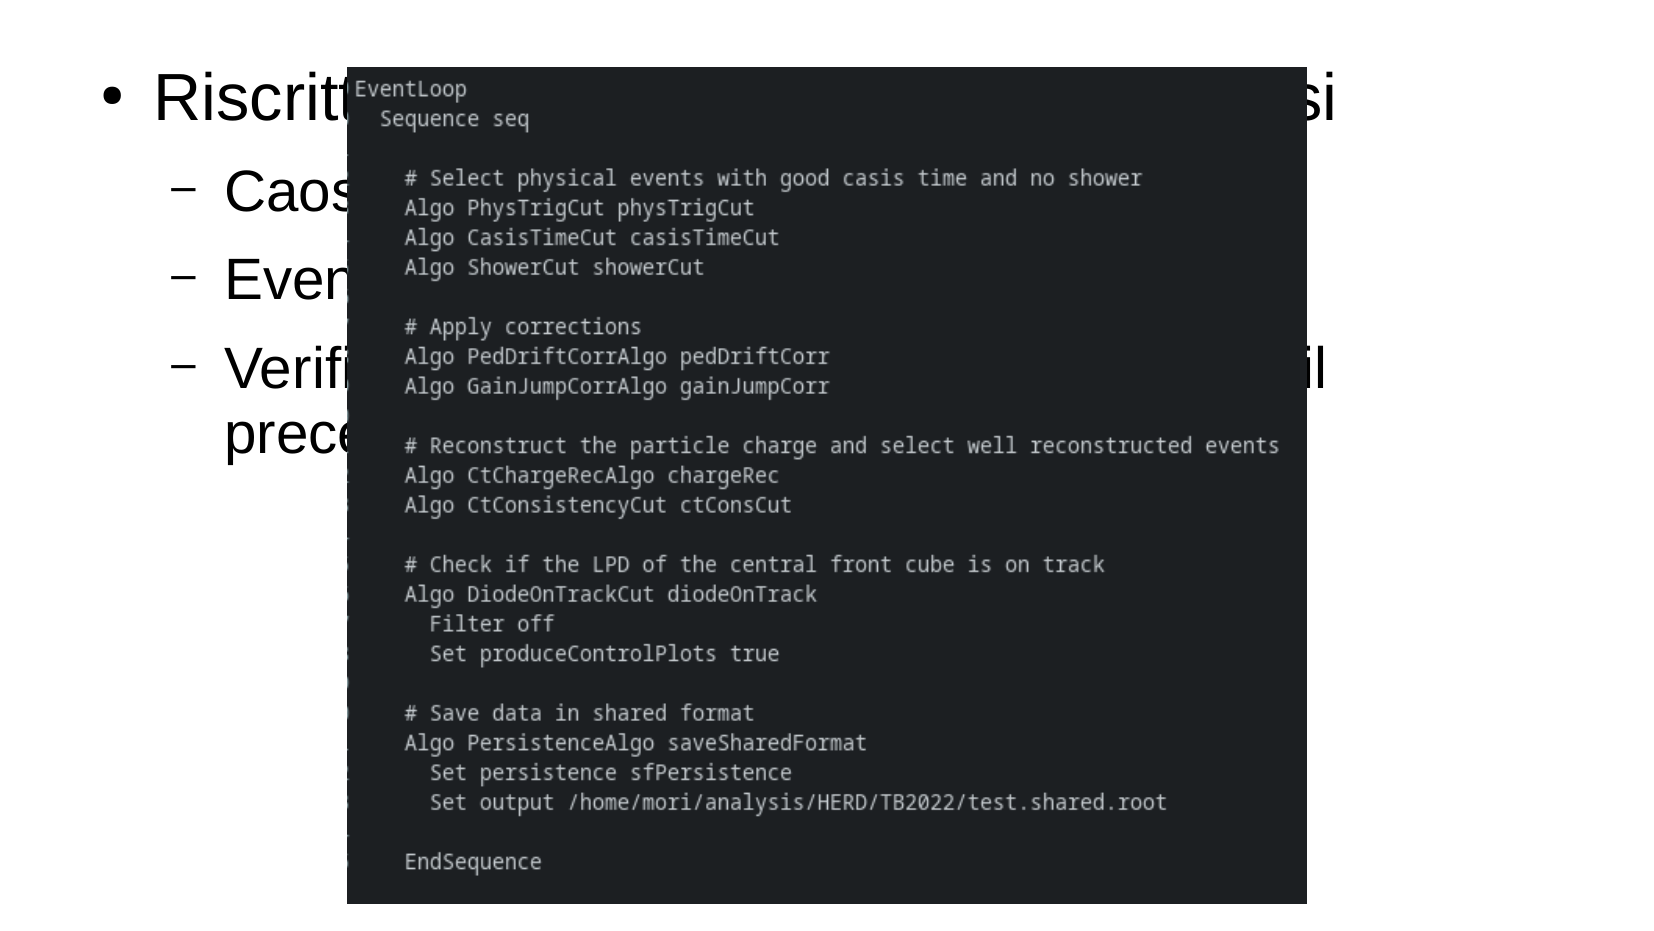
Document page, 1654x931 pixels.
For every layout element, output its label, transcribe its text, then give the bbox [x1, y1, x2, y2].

picture [347, 67, 1307, 904]
list Riscrittura completa del codice di analisi Caos!! EventAnalysis Verifica della consistenza dei risultati con il precedente software [82, 60, 1571, 826]
